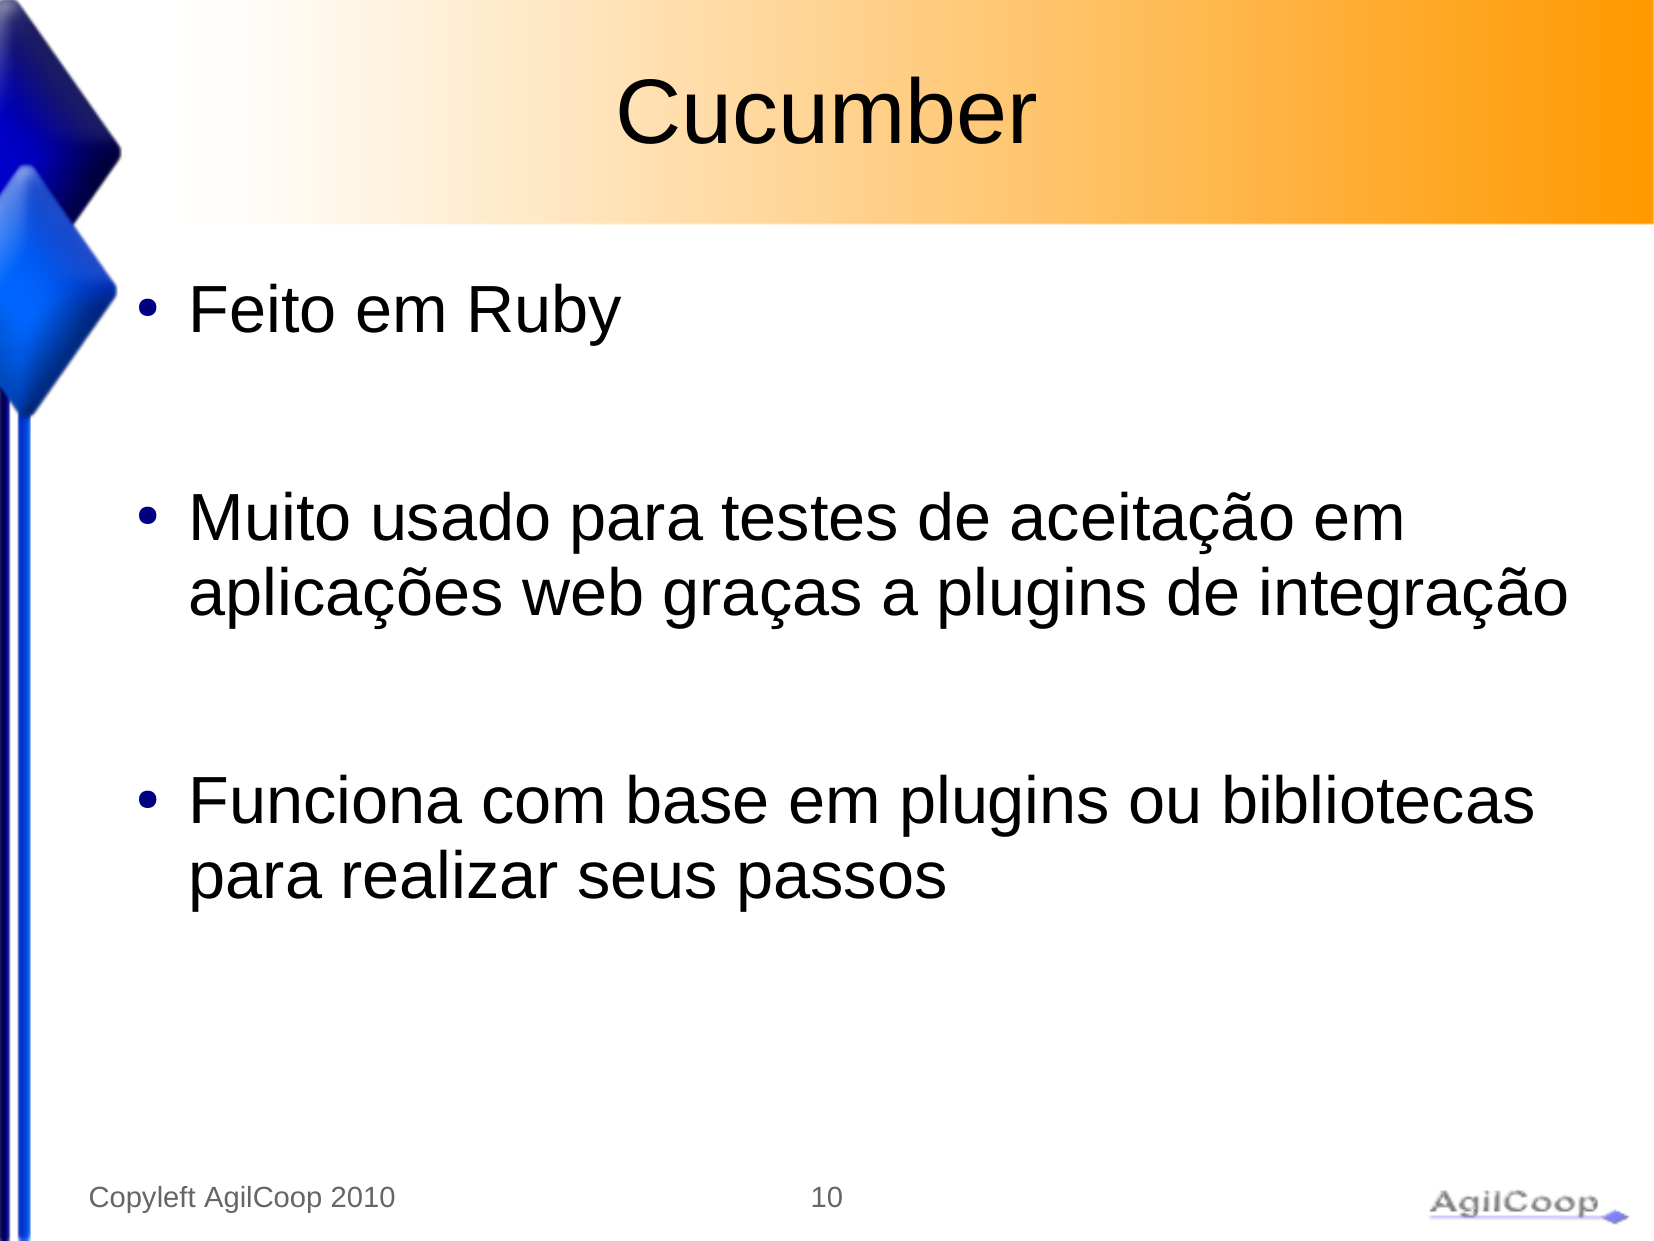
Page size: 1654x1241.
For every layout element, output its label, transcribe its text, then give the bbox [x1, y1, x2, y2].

picture [0, 0, 1654, 1241]
title Cucumber [82, 15, 1571, 208]
list Feito em Ruby Muito usado para testes de aceitação em aplicações web graças a plugins de integração Funciona com base em plugins ou bibliotecas para realizar seus passos [118, 271, 1607, 1108]
